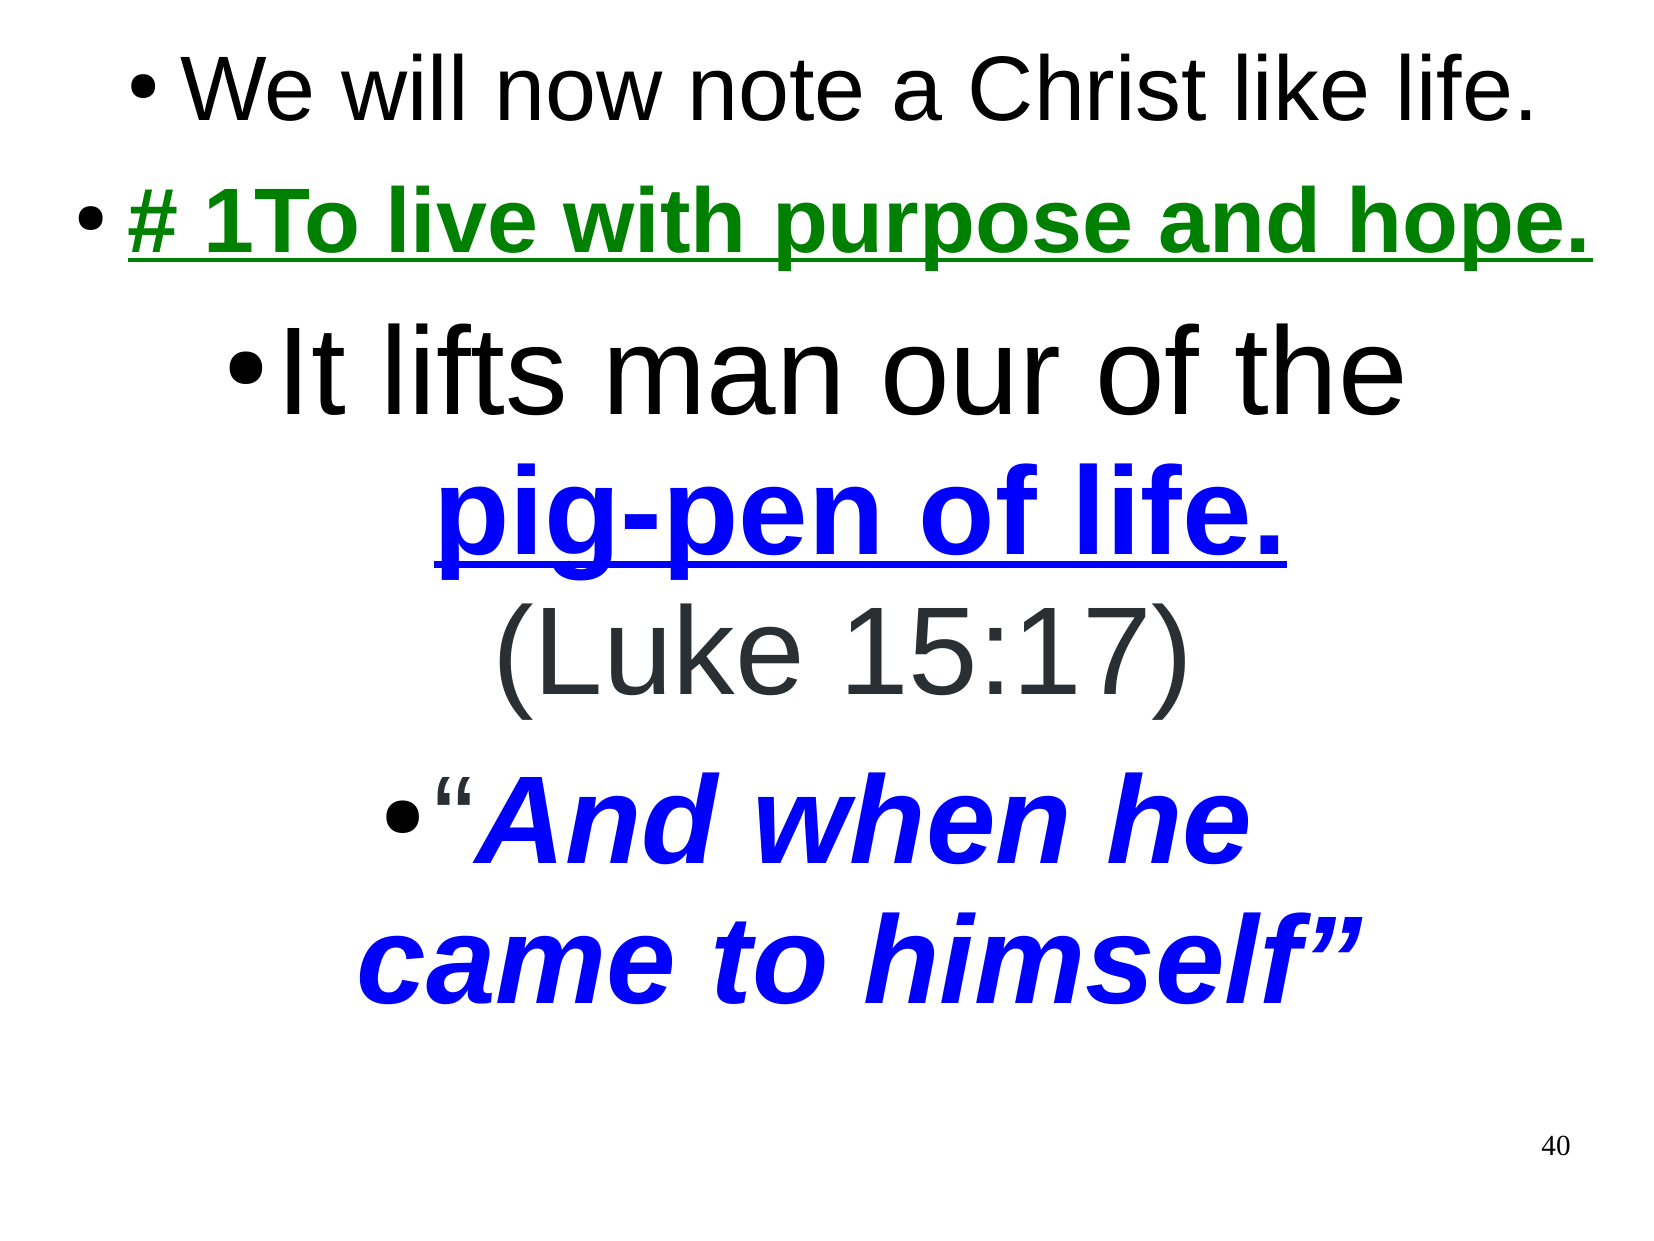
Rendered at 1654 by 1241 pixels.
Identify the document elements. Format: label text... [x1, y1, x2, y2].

list We will now note a Christ like life. # 1To live with purpose and hope. It lifts man our of the pig-pen of life. (Luke 15:17) “And when he came to himself” [37, 37, 1613, 1238]
